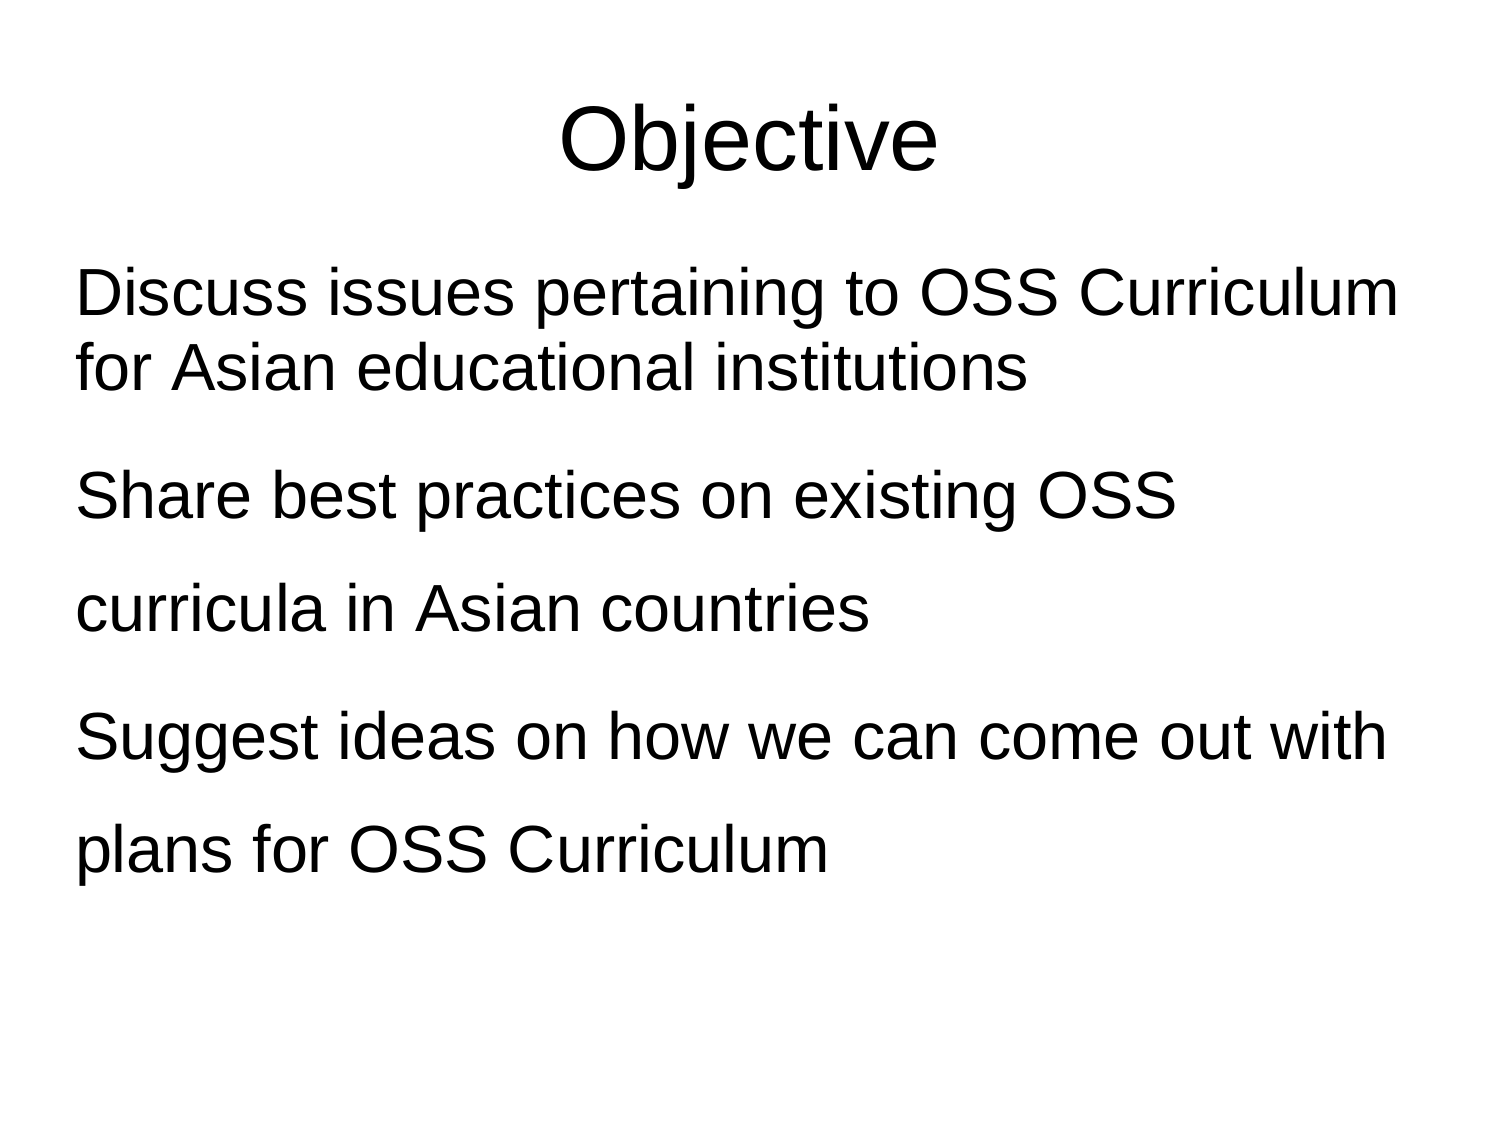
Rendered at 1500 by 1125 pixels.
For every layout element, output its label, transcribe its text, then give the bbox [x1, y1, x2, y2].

subtitle Discuss issues pertaining to OSS Curriculum for Asian educational institutions Share best practices on existing OSS curricula in Asian countries Suggest ideas on how we can come out with plans for OSS Curriculum [75, 182, 1426, 1051]
title Objective [75, 52, 1426, 182]
